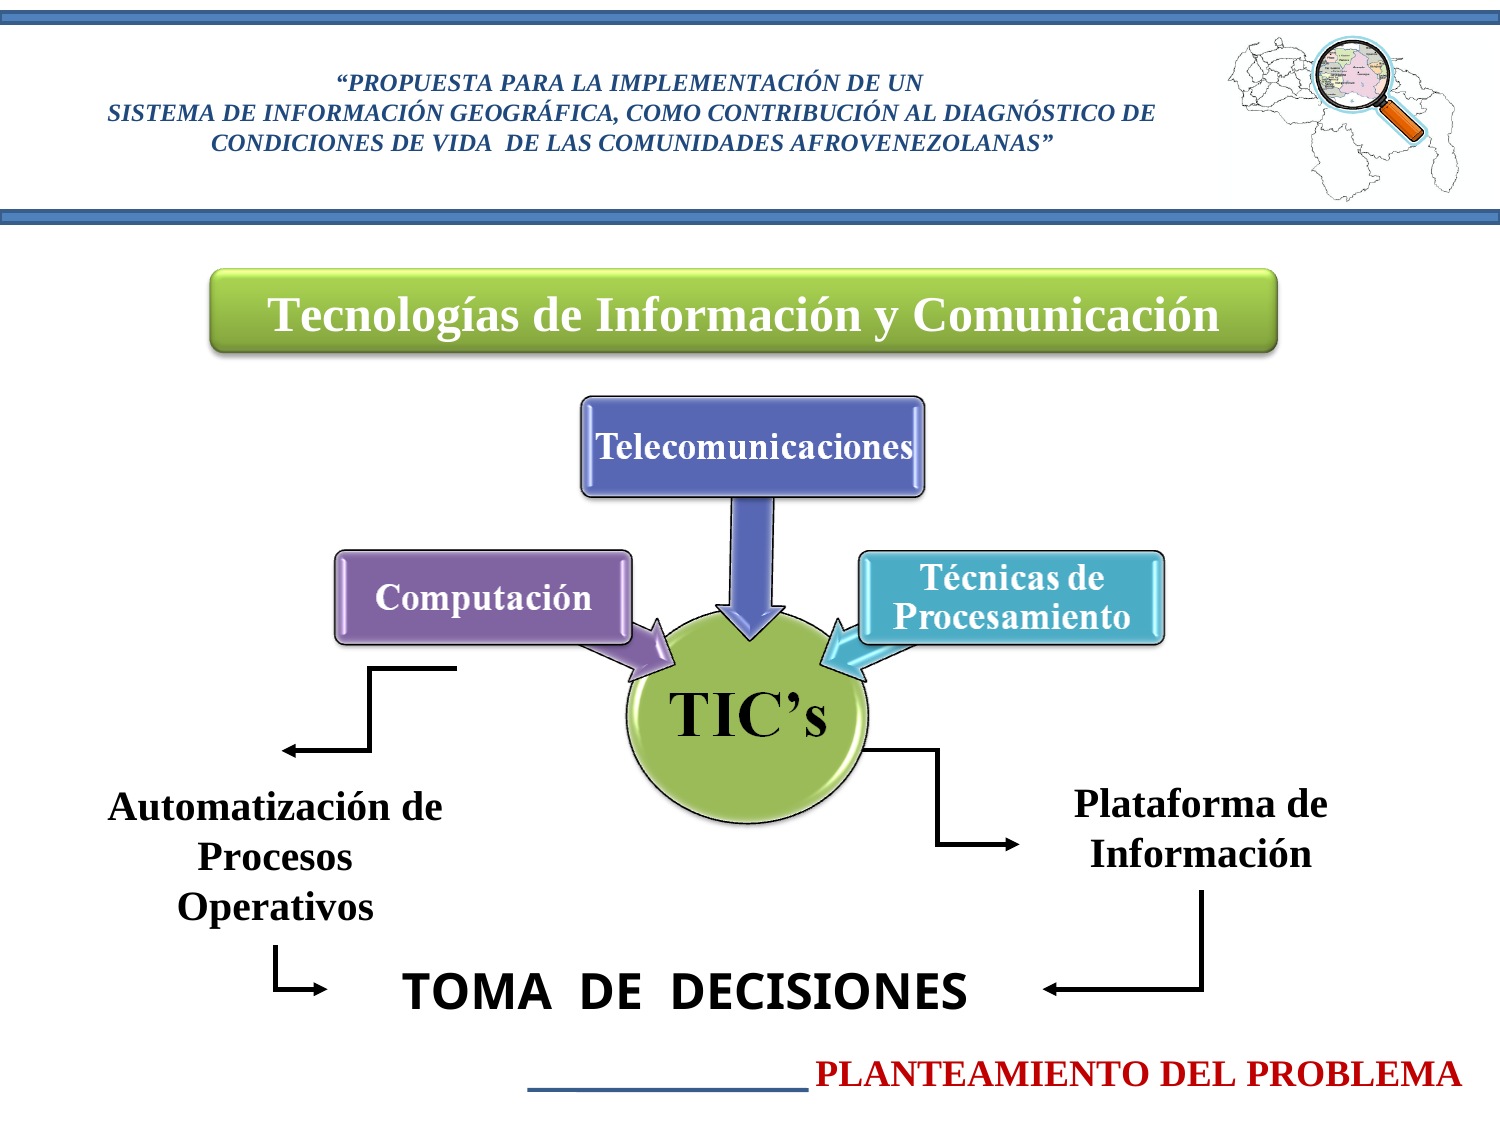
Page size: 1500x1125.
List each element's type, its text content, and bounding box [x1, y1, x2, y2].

picture [1320, 44, 1386, 106]
text_box Automatización de Procesos Operativos [70, 762, 481, 946]
text_box [0, 11, 1500, 24]
text_box [1331, 53, 1429, 146]
text_box [1311, 53, 1318, 97]
picture [197, 260, 1303, 850]
text_box [0, 210, 1500, 223]
text_box PLANTEAMIENTO DEL PROBLEMA [644, 1040, 1500, 1102]
text_box [1330, 35, 1376, 42]
text_box TOMA DE DECISIONES [327, 947, 1043, 1031]
text_box Plataforma de Información [996, 762, 1407, 891]
text_box Tecnologías de Información y Comunicación [215, 273, 1274, 328]
text_box “PROPUESTA PARA LA IMPLEMENTACIÓN DE UN SISTEMA DE INFORMACIÓN GEOGRÁFICA, COMO CONTRIBUCIÓN AL DIAGNÓSTICO DE CONDICIONES DE VIDA DE LAS COMUNIDADES AFROVENEZOLANAS” [46, 58, 1219, 164]
picture [1363, 85, 1388, 108]
picture [1218, 35, 1489, 208]
